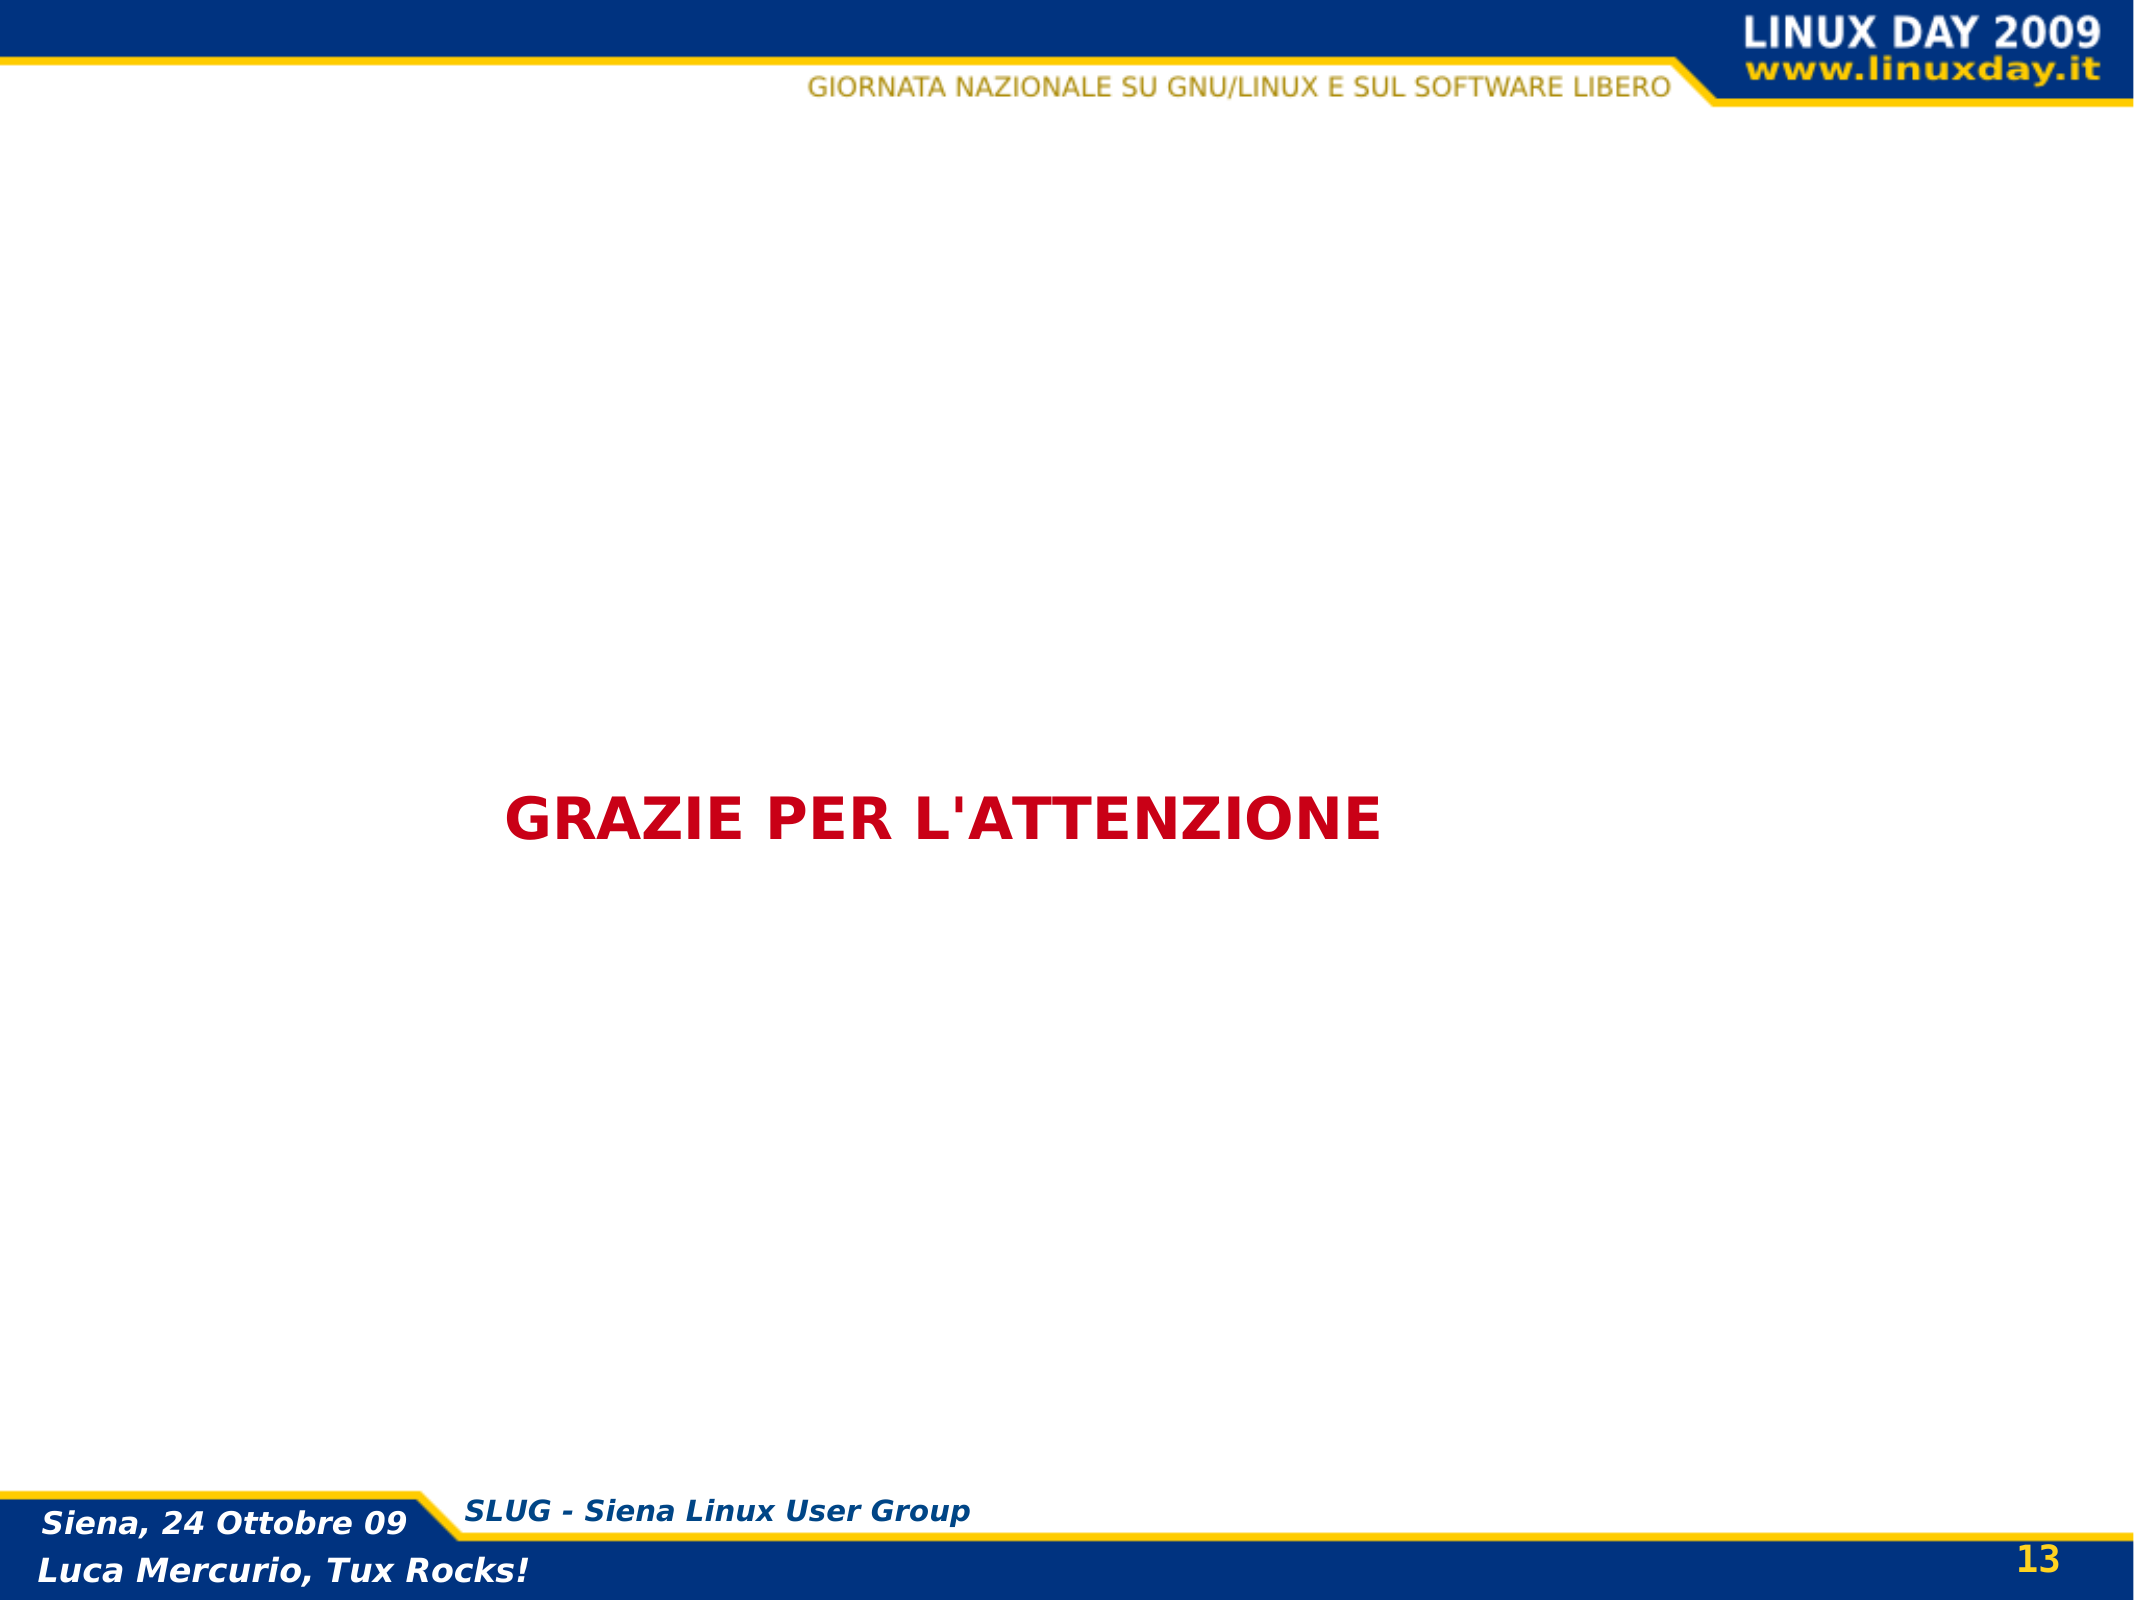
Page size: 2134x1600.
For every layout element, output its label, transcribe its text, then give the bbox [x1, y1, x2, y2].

text_box GRAZIE PER L'ATTENZIONE [472, 785, 1684, 854]
picture [0, 0, 2134, 1600]
